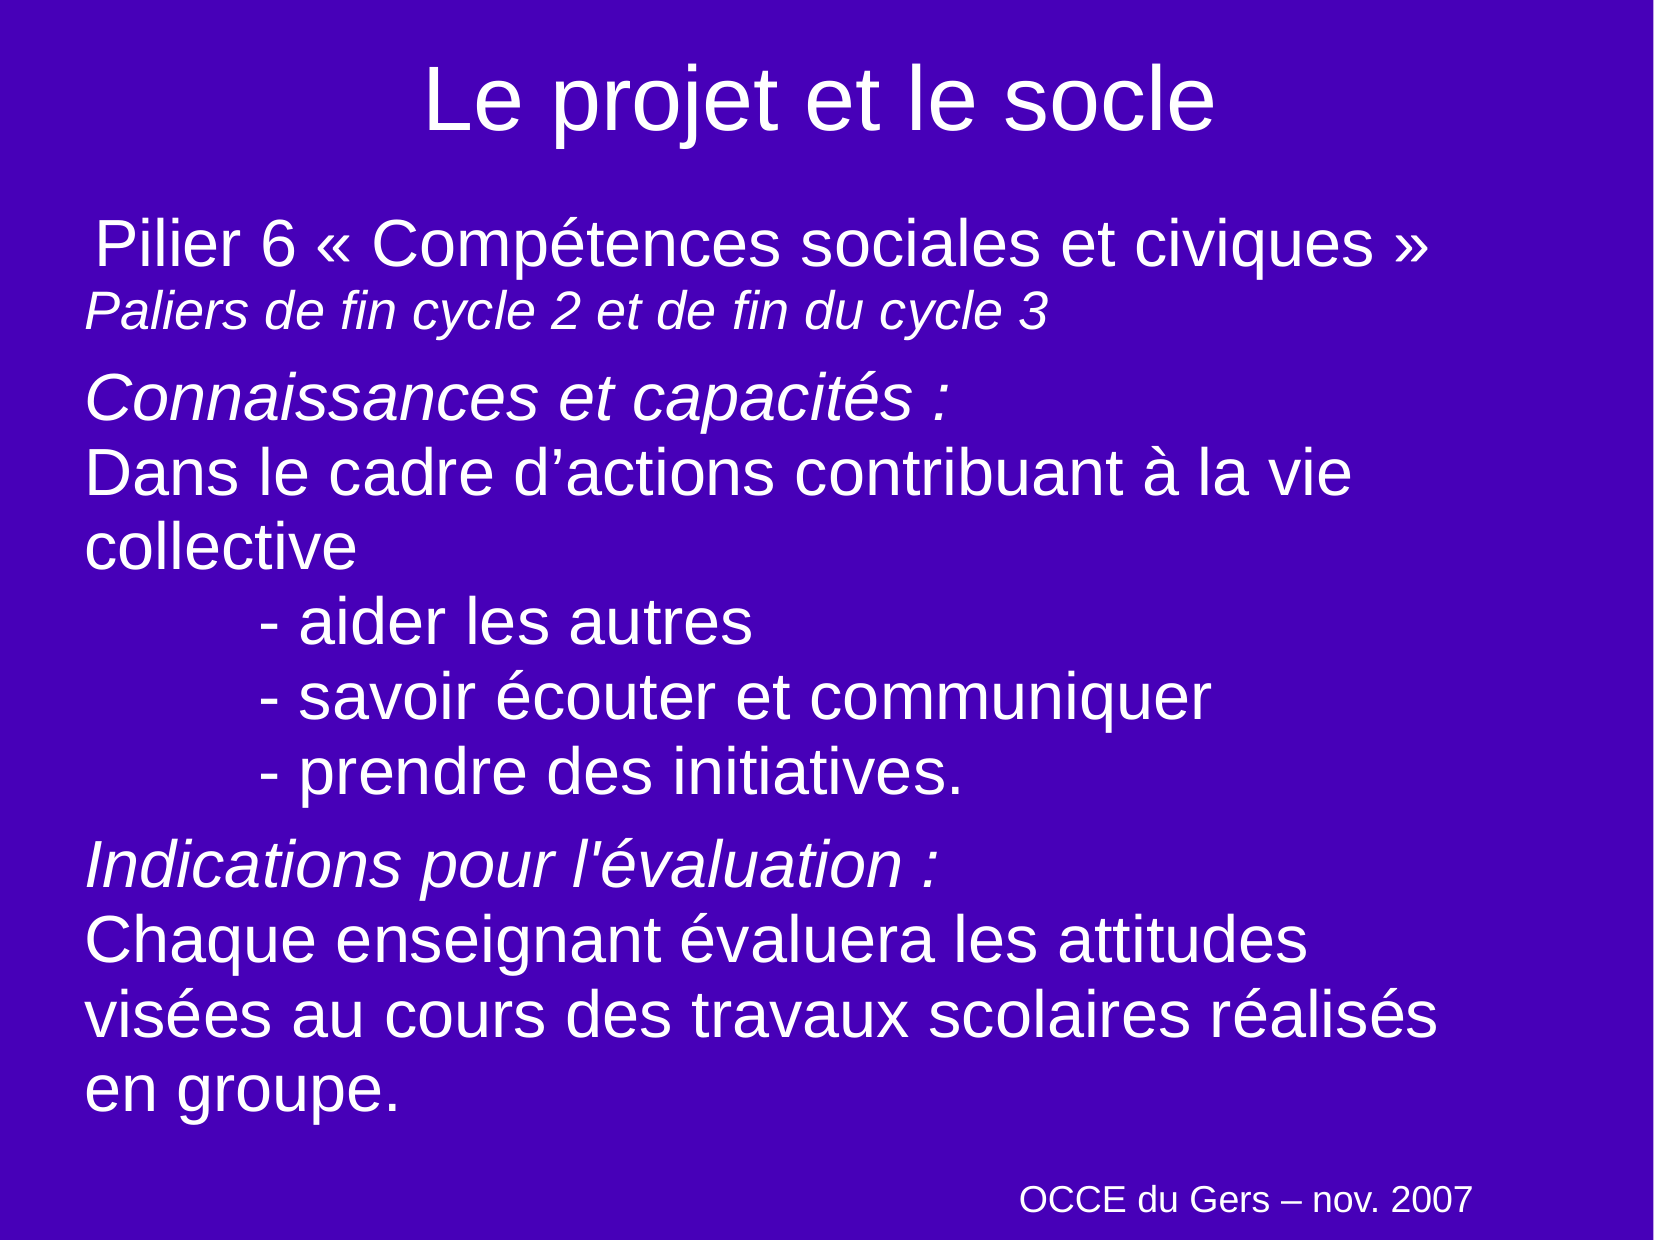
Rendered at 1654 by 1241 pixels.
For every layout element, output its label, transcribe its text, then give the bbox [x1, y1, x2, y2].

subtitle Pilier 6 « Compétences sociales et civiques » Paliers de fin cycle 2 et de fin du cycle 3 Connaissances et capacités : Dans le cadre d’actions contribuant à la vie collective - aider les autres - savoir écouter et communiquer - prendre des initiatives. Indications pour l'évaluation : Chaque enseignant évaluera les attitudes visées au cours des travaux scolaires réalisés en groupe. [84, 205, 1573, 1126]
text_box OCCE du Gers – nov. 2007 [1003, 1171, 1625, 1229]
title Le projet et le socle [76, 14, 1565, 184]
